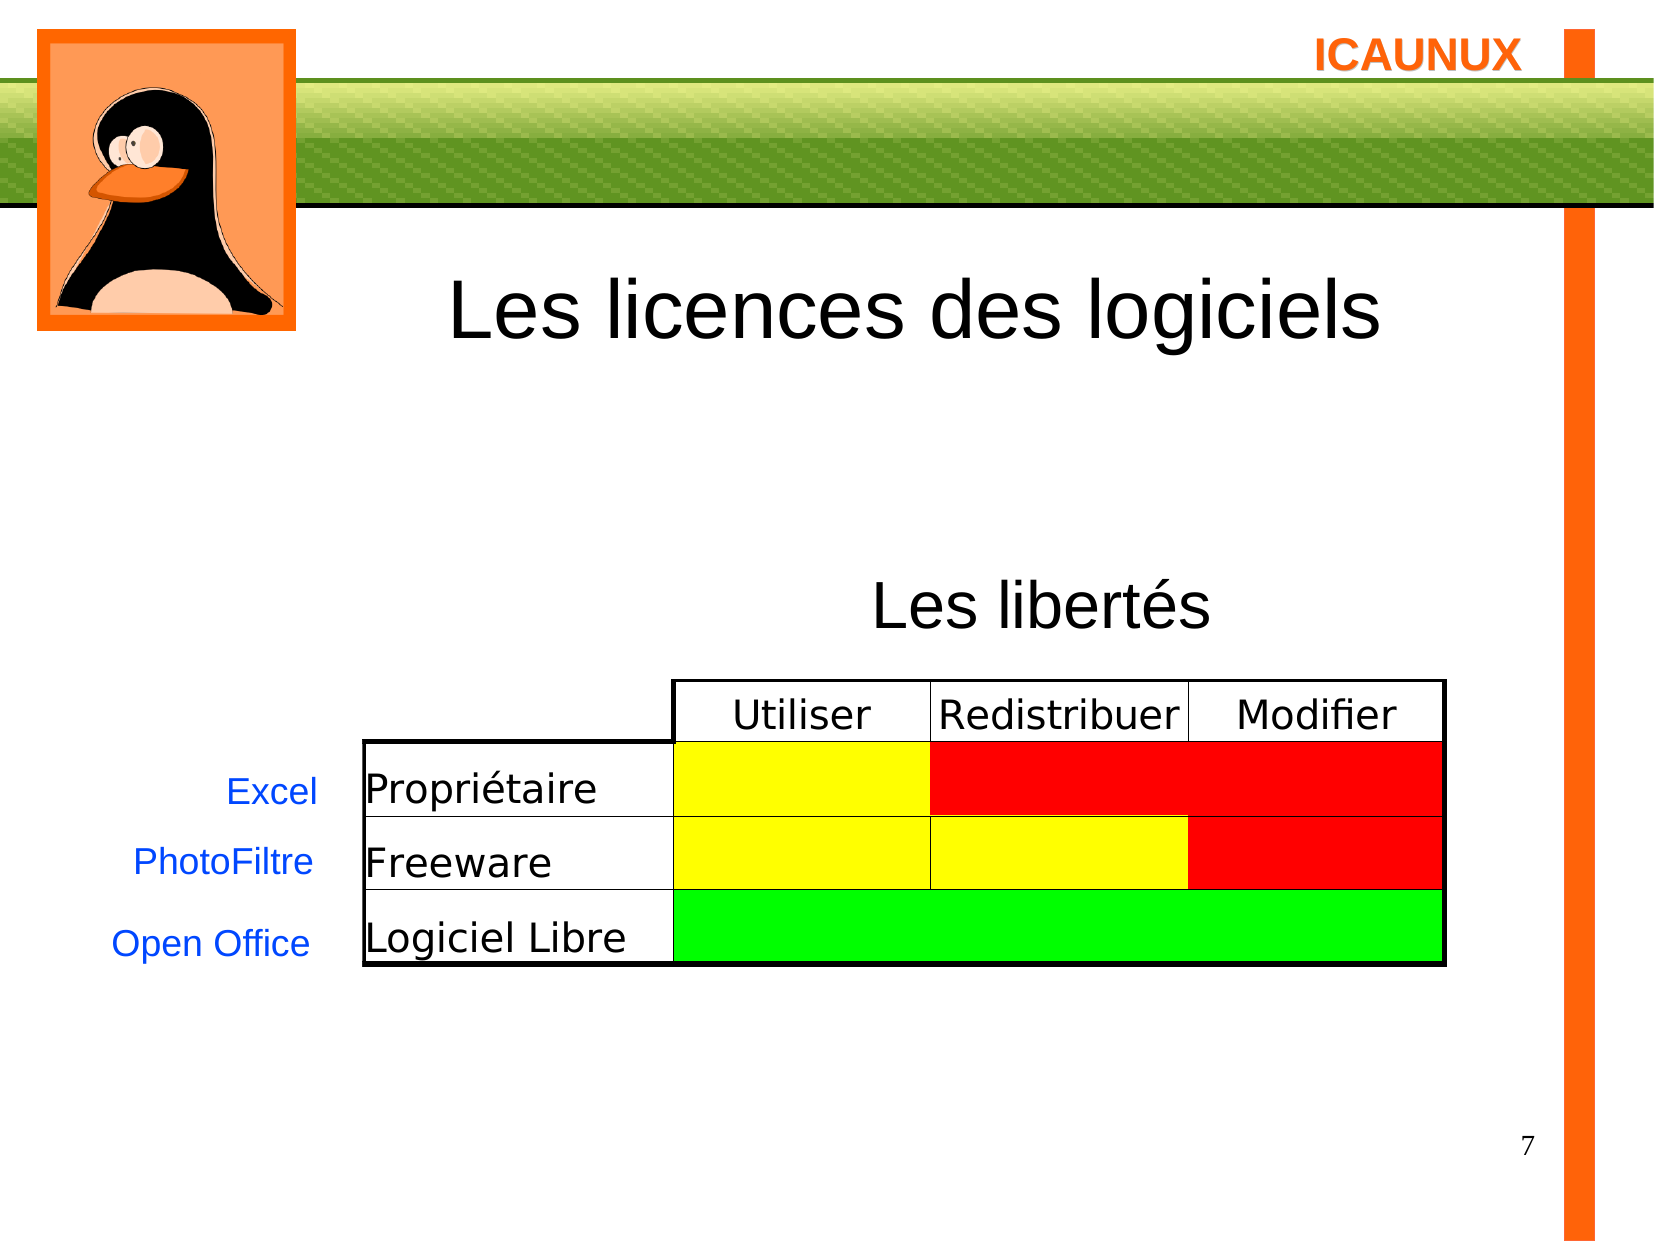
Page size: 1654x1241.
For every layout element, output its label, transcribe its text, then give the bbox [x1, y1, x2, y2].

text_box PhotoFiltre [92, 832, 329, 895]
title Les licences des logiciels [324, 235, 1506, 384]
picture [0, 29, 1654, 331]
text_box Open Office [96, 915, 328, 977]
text_box Excel [211, 763, 333, 826]
chart [362, 679, 1447, 1123]
text_box Les libertés [716, 561, 1367, 659]
